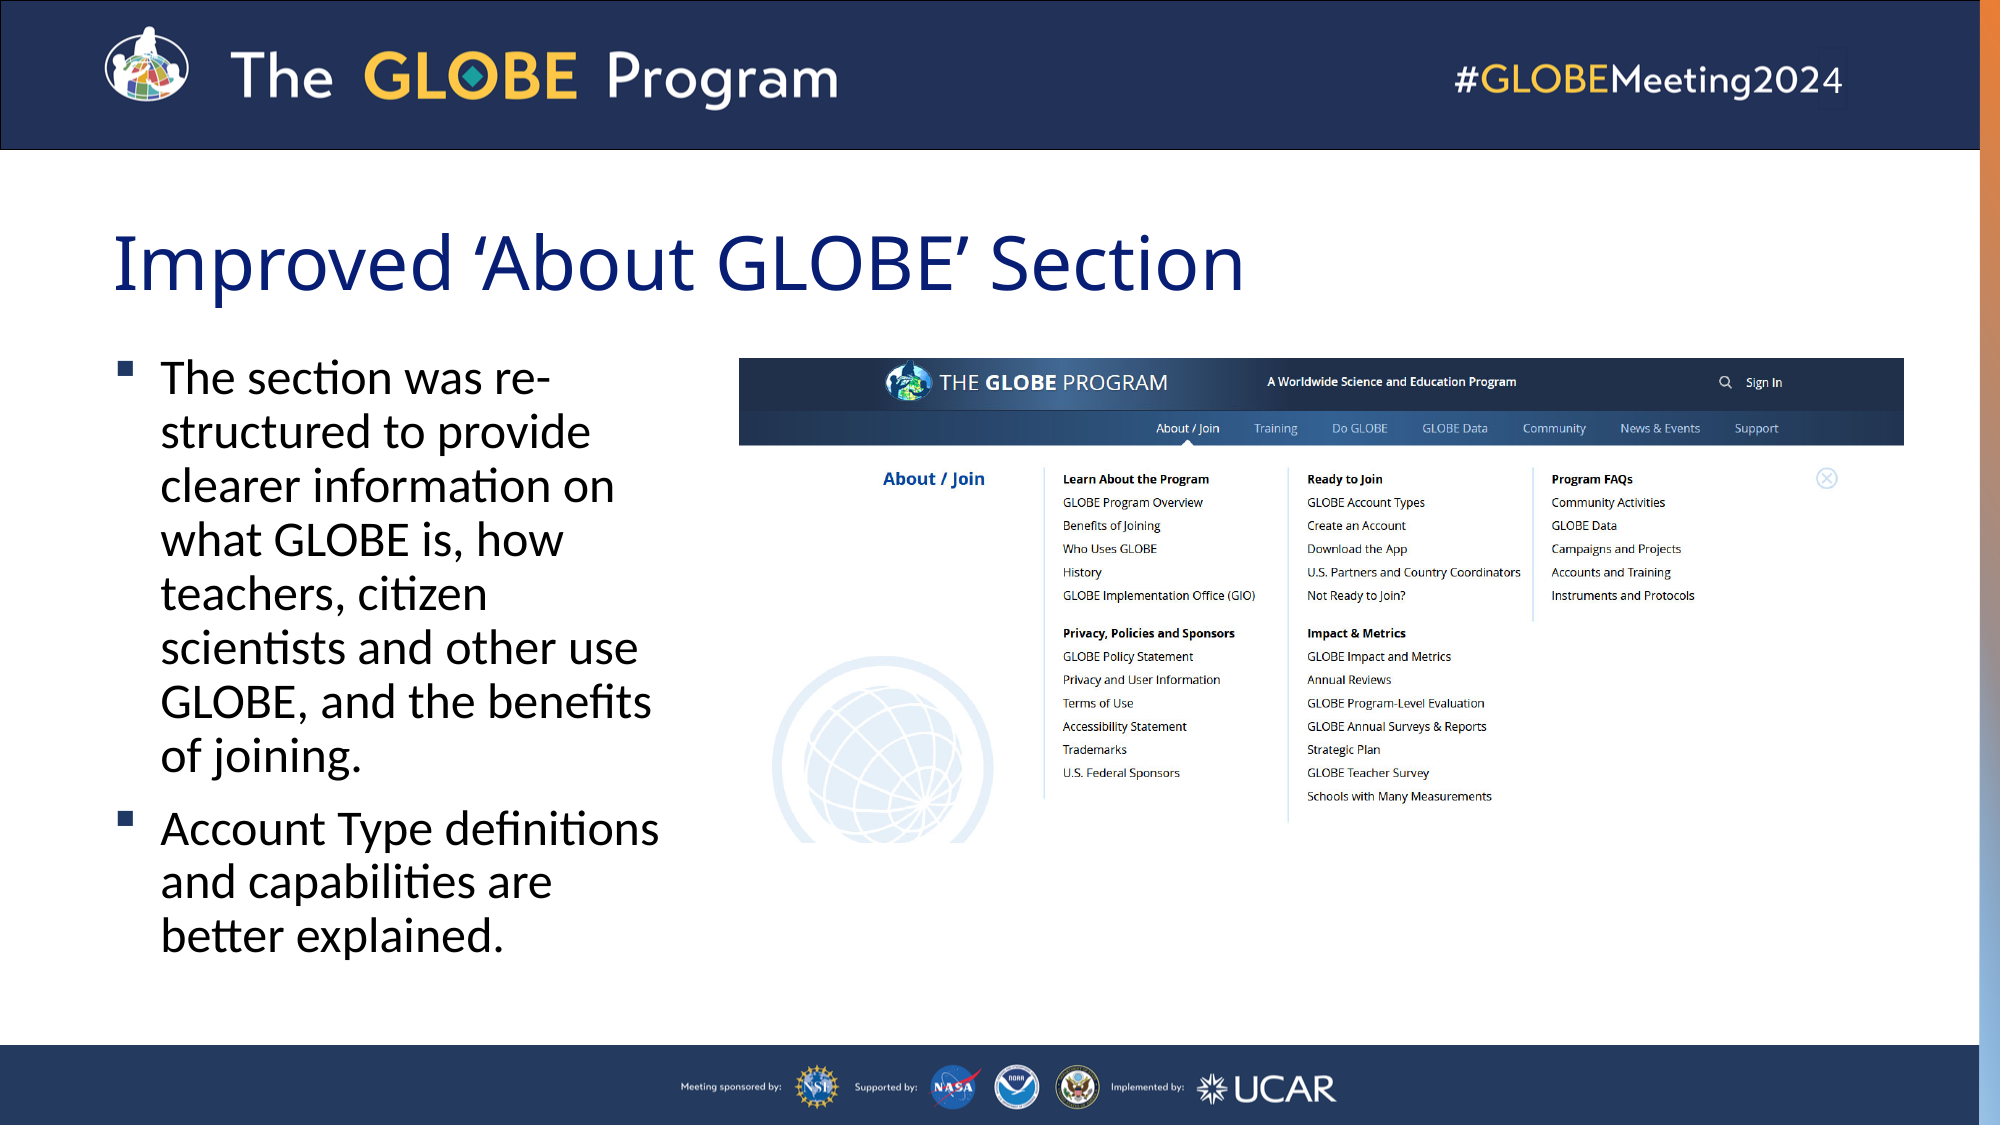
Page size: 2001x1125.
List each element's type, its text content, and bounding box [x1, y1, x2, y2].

list The section was re-structured to provide clearer information on what GLOBE is, how teachers, citizen scientists and other use GLOBE, and the benefits of joining. Account Type definitions and capabilities are better explained. [98, 343, 692, 1030]
picture [739, 358, 1904, 843]
picture [1, 1, 1979, 149]
picture [0, 1045, 1979, 1125]
title Improved ‘About GLOBE’ Section [98, 48, 1447, 314]
text_box [1979, 0, 2000, 1125]
